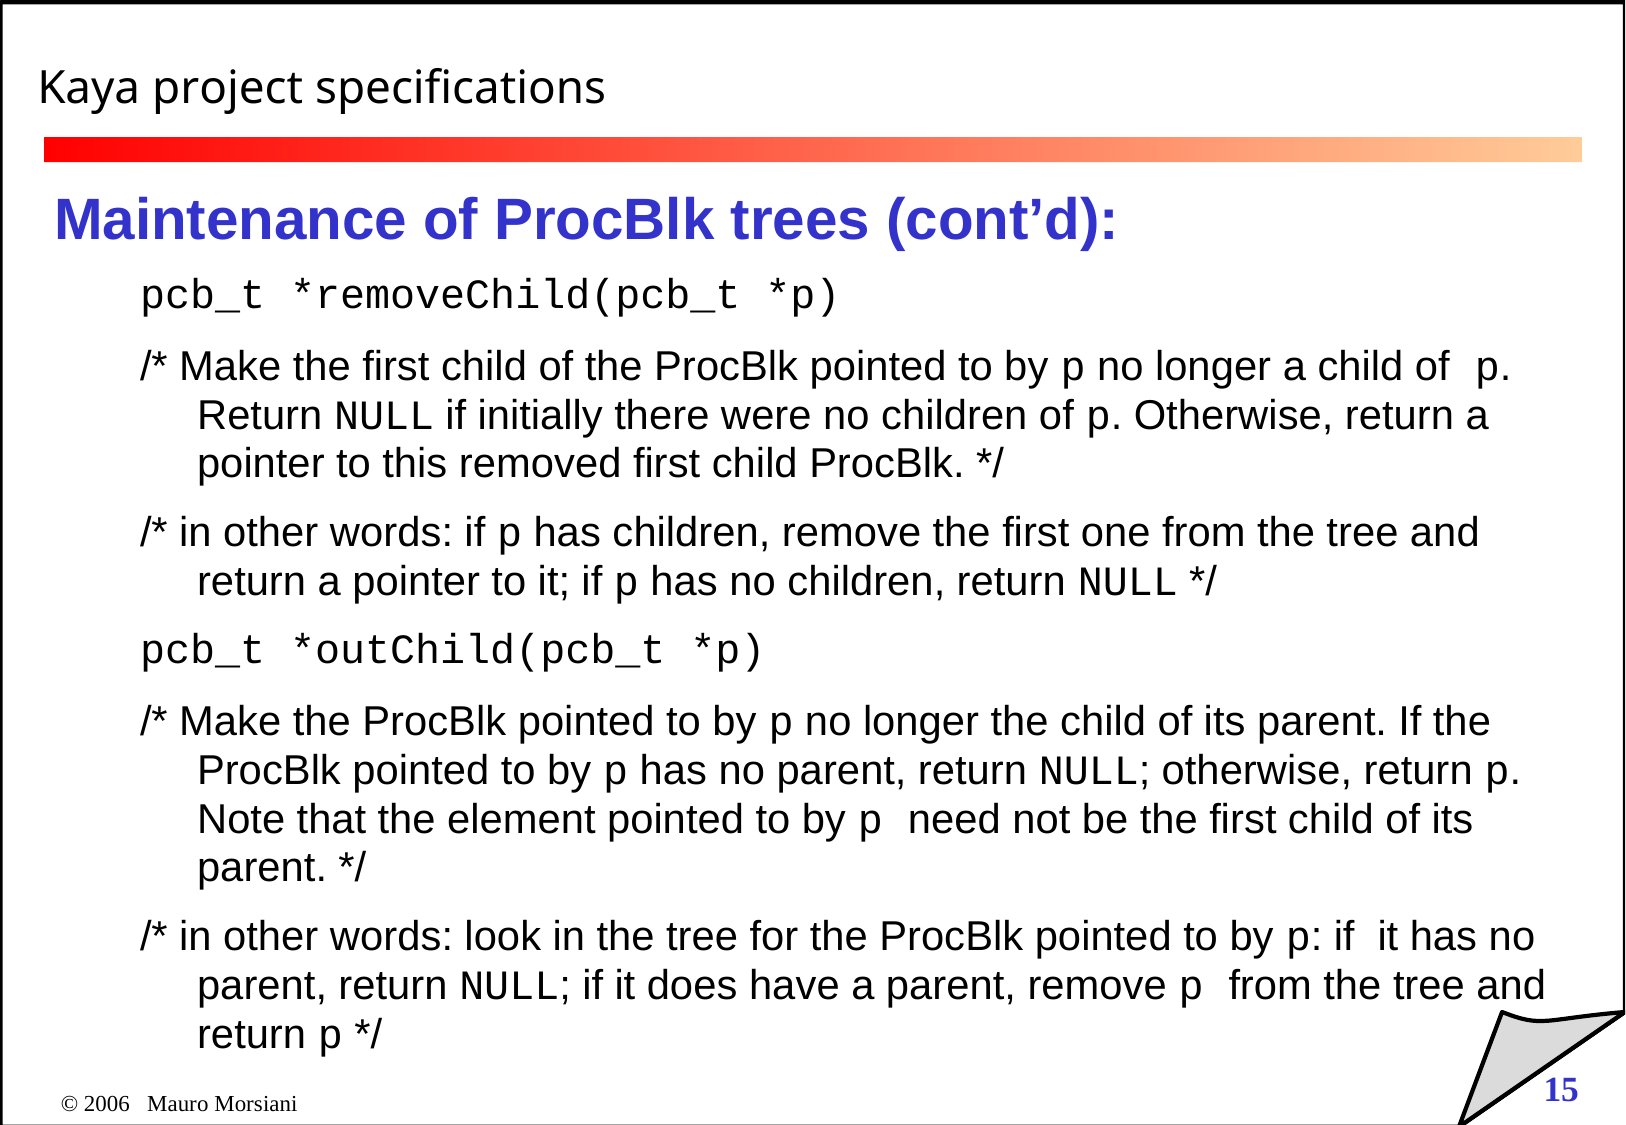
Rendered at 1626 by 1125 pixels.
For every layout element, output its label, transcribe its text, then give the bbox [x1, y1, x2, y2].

title Kaya project specifications [37, 44, 1588, 131]
list Maintenance of ProcBlk trees (cont’d): pcb_t *removeChild(pcb_t *p) /* Make the first child of the ProcBlk pointed to by p no longer a child of p. Return NULL if initially there were no children of p. Otherwise, return a pointer to this removed first child ProcBlk. */ /* in other words: if p has children, remove the first one from the tree and return a pointer to it; if p has no children, return NULL */ pcb_t *outChild(pcb_t *p) /* Make the ProcBlk pointed to by p no longer the child of its parent. If the ProcBlk pointed to by p has no parent, return NULL; otherwise, return p. Note that the element pointed to by p need not be the first child of its parent. */ /* in other words: look in the tree for the ProcBlk pointed to by p: if it has no parent, return NULL; if it does have a parent, remove p from the tree and return p */ [54, 187, 1571, 1125]
